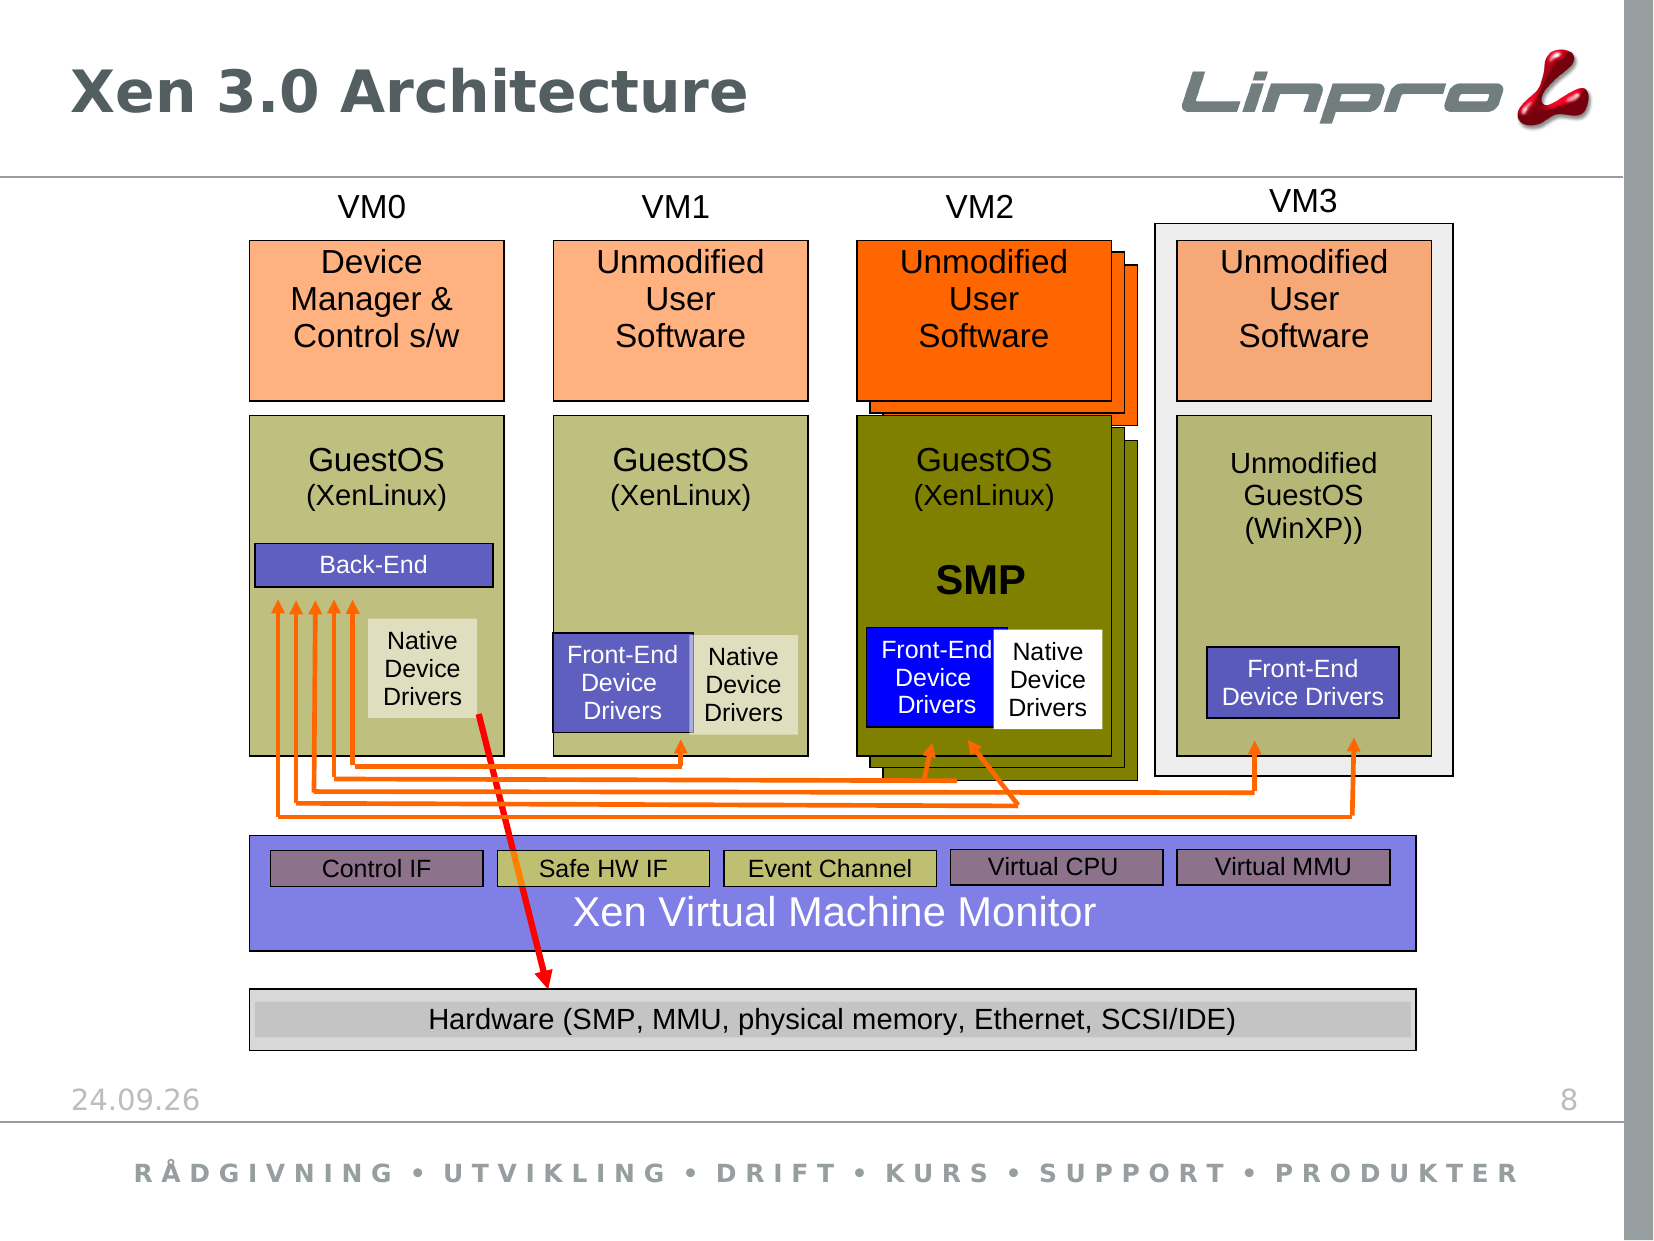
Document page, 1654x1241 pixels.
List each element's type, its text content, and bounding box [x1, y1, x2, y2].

text_box [249, 835, 535, 952]
text_box Xen Virtual Machine Monitor [557, 881, 1112, 944]
text_box Control IF [270, 850, 484, 887]
text_box VM2 [930, 181, 1029, 234]
text_box Unmodified User Software [581, 236, 780, 363]
text_box [513, 835, 1416, 952]
text_box Unmodified GuestOS (WinXP)) [1215, 438, 1393, 553]
text_box Virtual CPU [950, 849, 1163, 885]
text_box [553, 415, 808, 756]
title Xen 3.0 Architecture [70, 53, 1559, 131]
text_box GuestOS (XenLinux) [898, 433, 1070, 520]
text_box VM1 [626, 181, 725, 234]
text_box Unmodified User Software [885, 236, 1084, 363]
text_box [1155, 223, 1453, 776]
text_box [249, 989, 1416, 1051]
picture [1181, 47, 1595, 133]
text_box [249, 240, 505, 401]
text_box Safe HW IF [497, 850, 710, 887]
text_box Back-End [254, 543, 493, 587]
text_box Native Device Drivers [368, 618, 477, 719]
text_box [249, 415, 505, 756]
text_box Front-End Device Drivers [866, 627, 1008, 728]
text_box Front-End Device Drivers [1207, 646, 1400, 719]
text_box VM3 [1254, 174, 1353, 227]
text_box Native Device Drivers [689, 635, 799, 735]
text_box Native Device Drivers [993, 629, 1103, 730]
text_box GuestOS (XenLinux) [595, 433, 767, 520]
text_box Event Channel [724, 850, 937, 881]
text_box Front-End Device Drivers [552, 633, 694, 733]
text_box Device Manager & Control s/w [275, 236, 478, 363]
text_box VM0 [322, 181, 422, 234]
text_box Hardware (SMP, MMU, physical memory, Ethernet, SCSI/IDE) [254, 1001, 1411, 1038]
text_box SMP [920, 549, 1041, 612]
text_box GuestOS (XenLinux) [291, 433, 463, 520]
text_box Virtual MMU [1177, 849, 1390, 885]
text_box [857, 240, 1138, 781]
text_box [553, 240, 808, 401]
text_box Unmodified User Software [1205, 236, 1404, 363]
